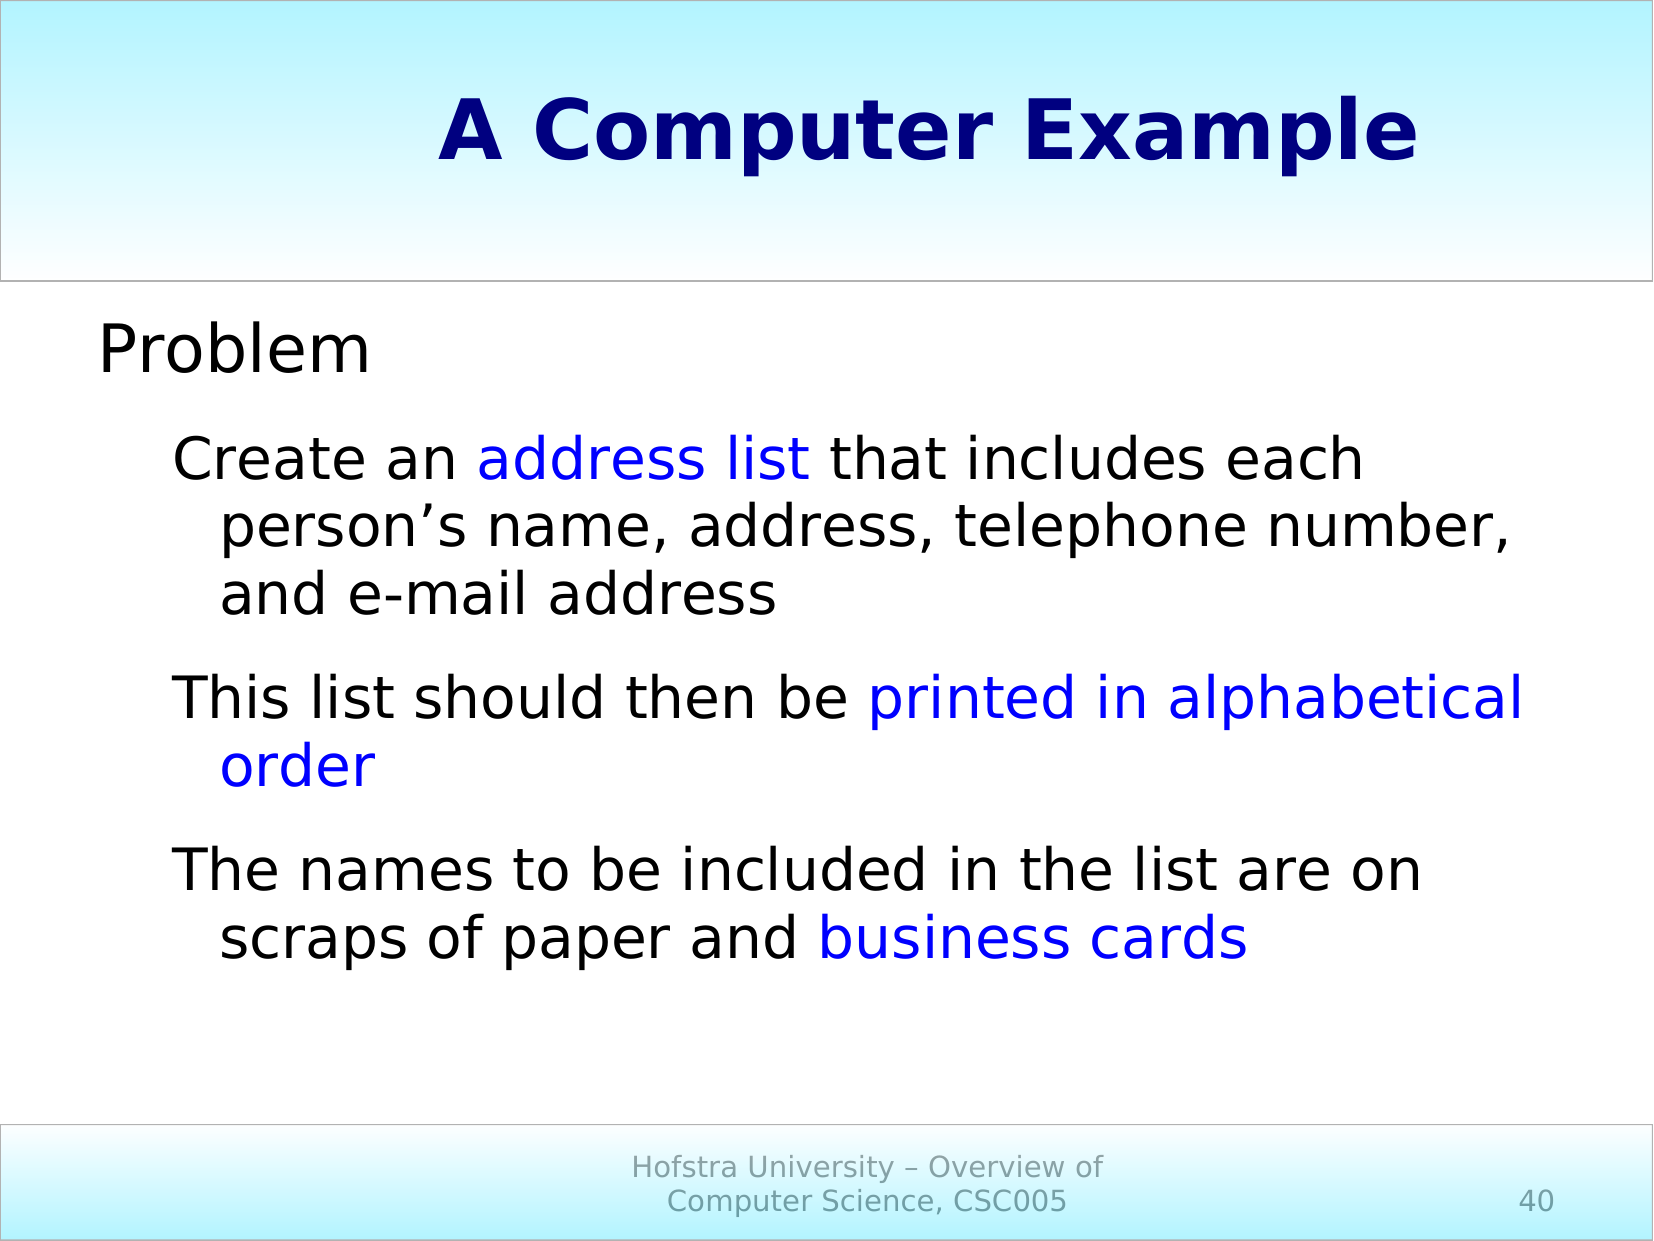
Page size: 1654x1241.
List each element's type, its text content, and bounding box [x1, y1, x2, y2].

title A Computer Example [247, 27, 1612, 235]
list Problem Create an address list that includes each person’s name, address, telephone number, and e-mail address This list should then be printed in alphabetical order The names to be included in the list are on scraps of paper and business cards [82, 303, 1571, 1131]
